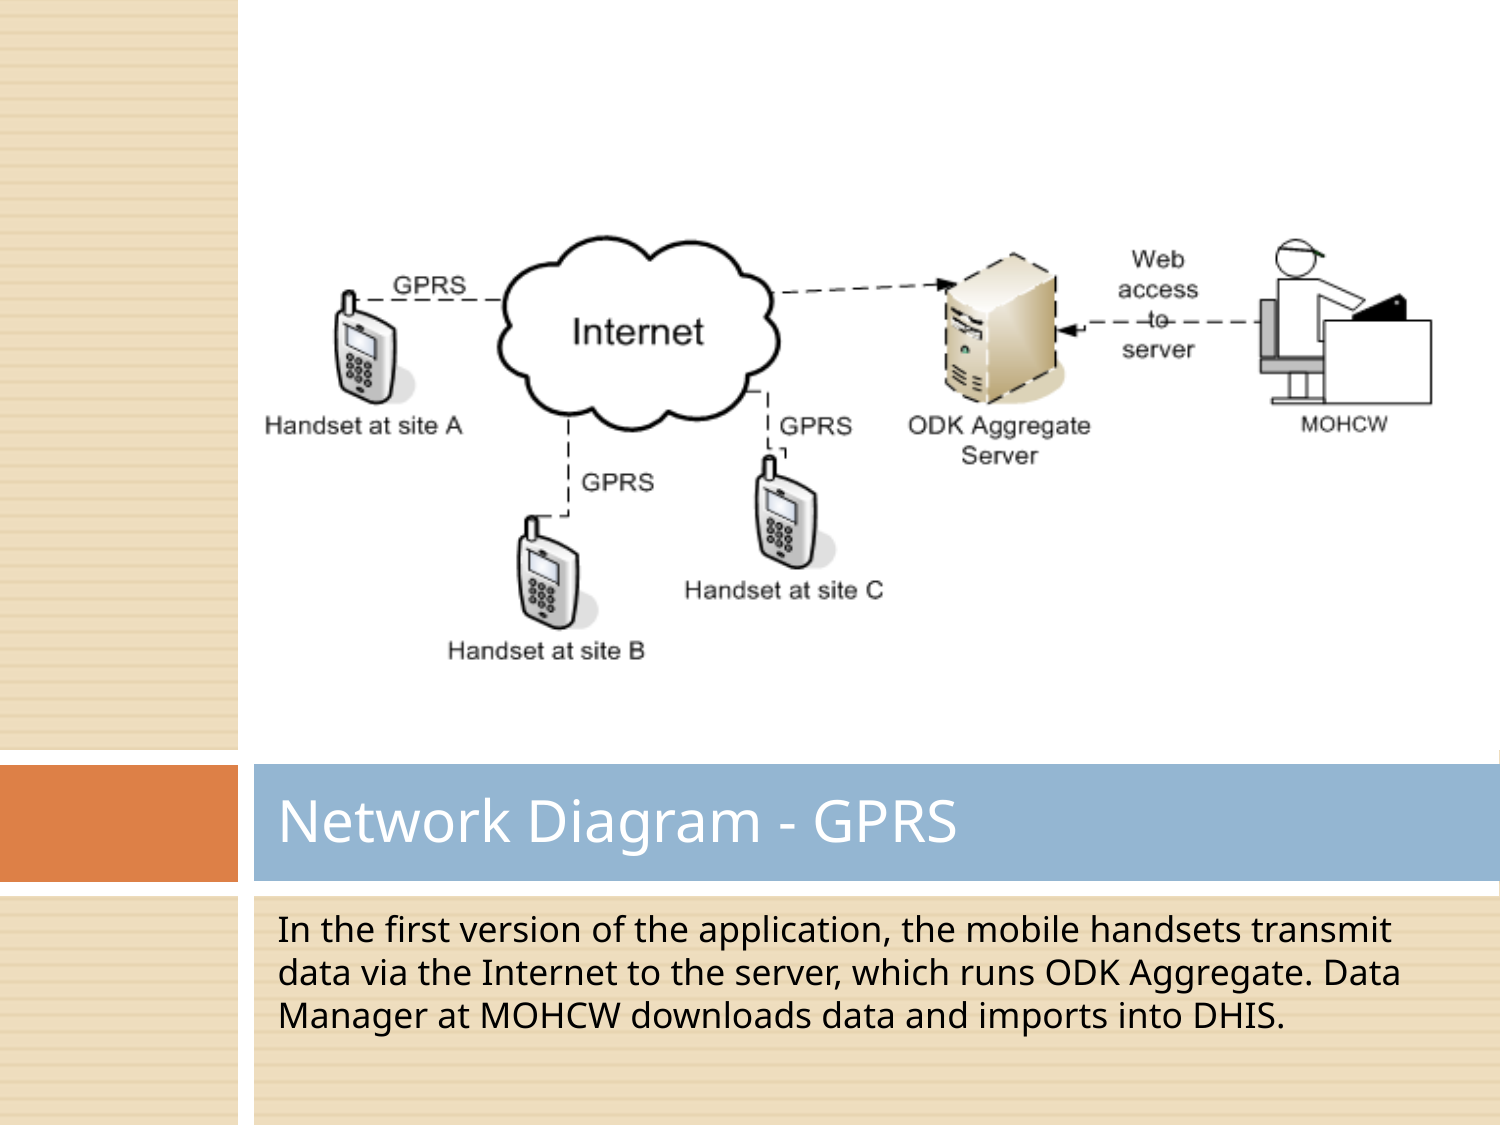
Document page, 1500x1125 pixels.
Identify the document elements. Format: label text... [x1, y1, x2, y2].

title Network Diagram - GPRS [262, 762, 1463, 876]
picture [249, 0, 1500, 751]
list In the first version of the application, the mobile handsets transmit data via the Internet to the server, which runs ODK Aggregate. Data Manager at MOHCW downloads data and imports into DHIS. [262, 900, 1463, 1063]
